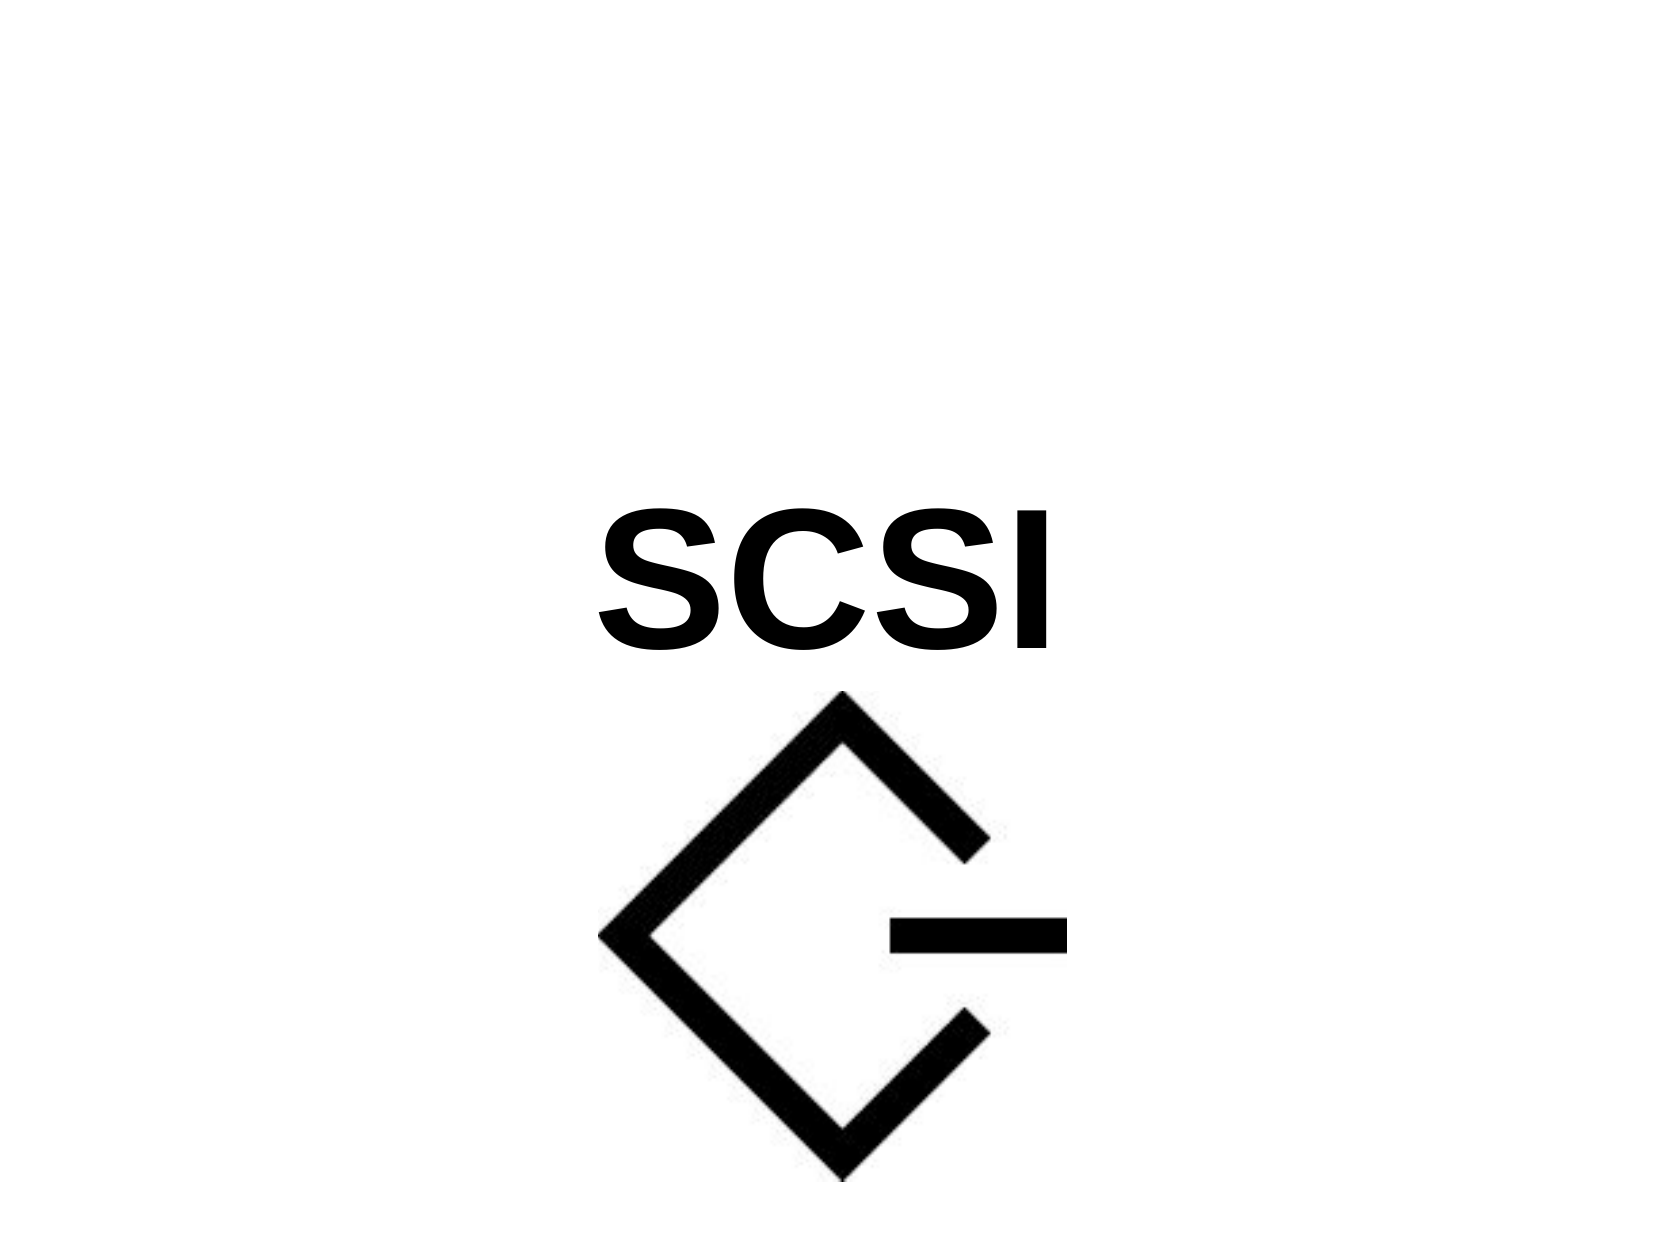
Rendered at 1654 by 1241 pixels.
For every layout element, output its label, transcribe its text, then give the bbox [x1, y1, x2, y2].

picture [598, 691, 1067, 1182]
subtitle SCSI [82, 56, 1571, 1102]
